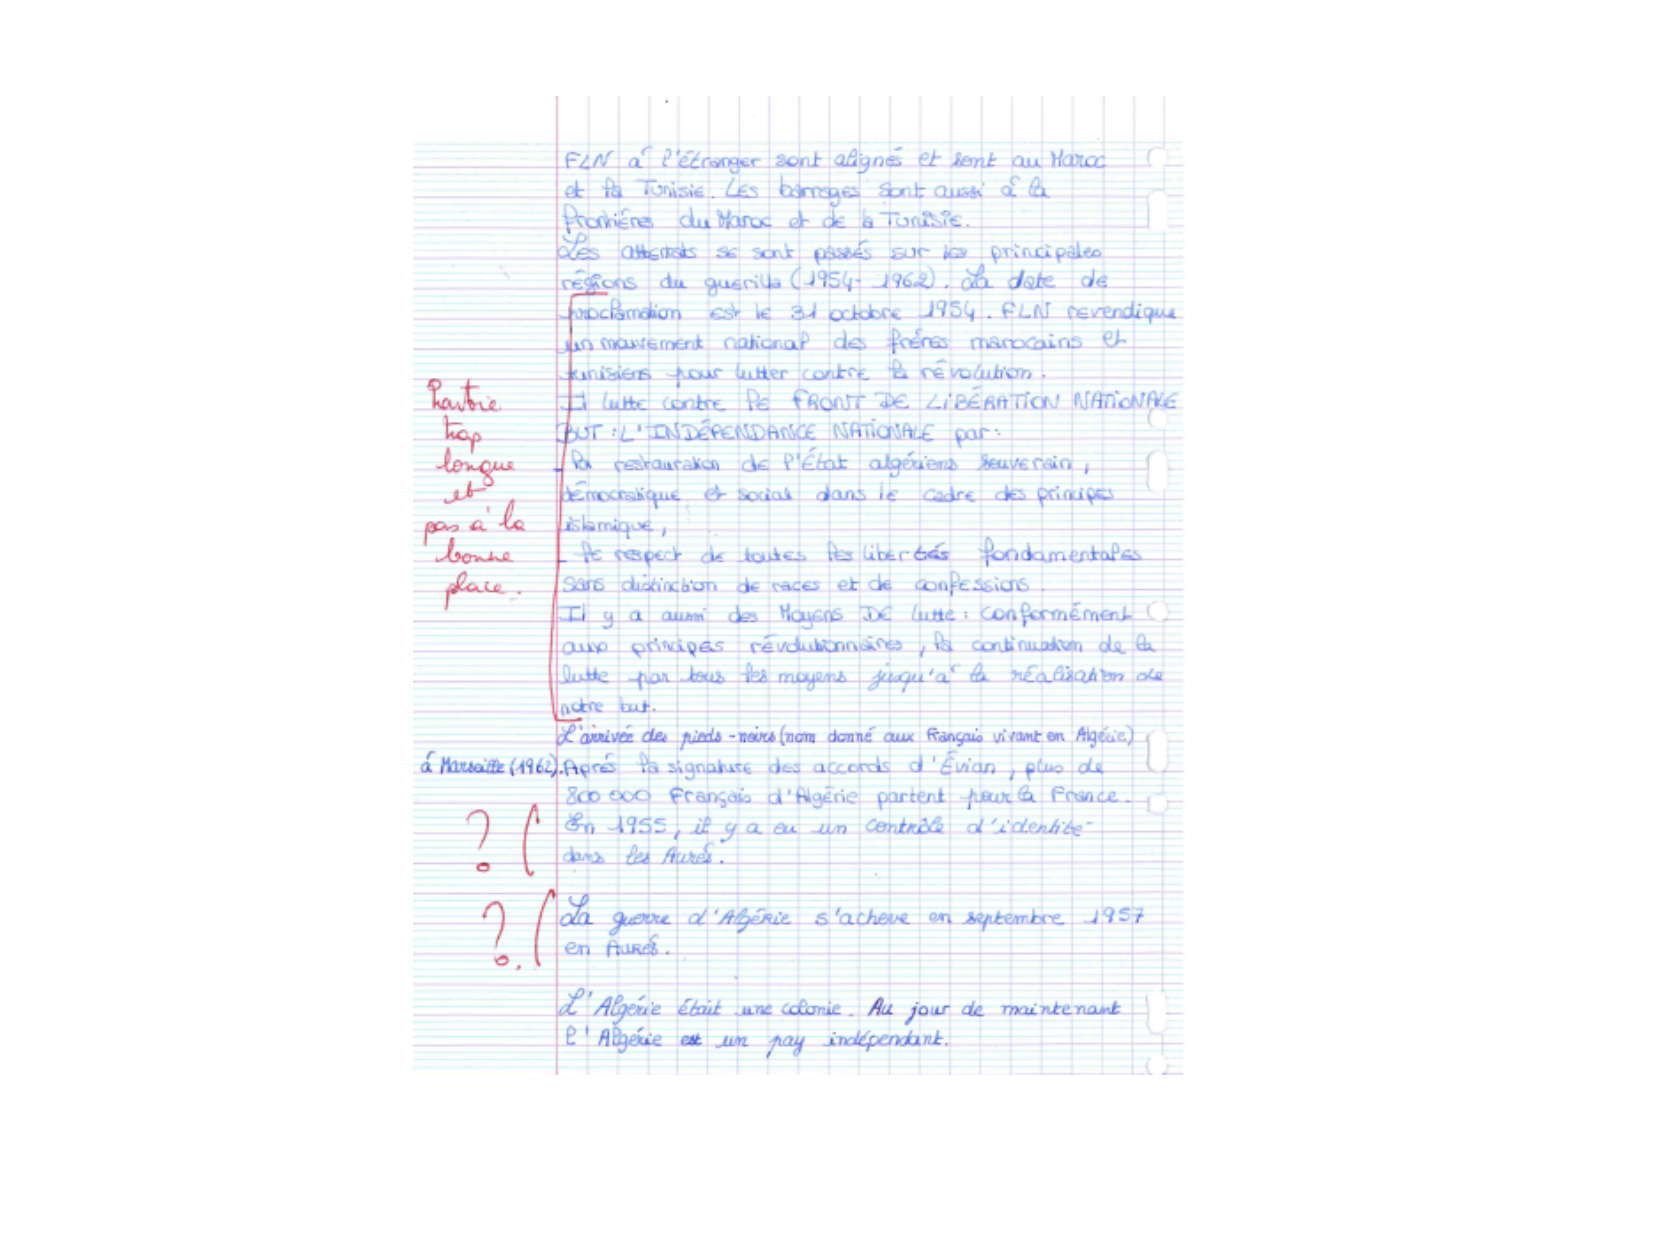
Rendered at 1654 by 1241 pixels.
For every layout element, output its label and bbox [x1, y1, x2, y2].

picture [413, 96, 1185, 1075]
